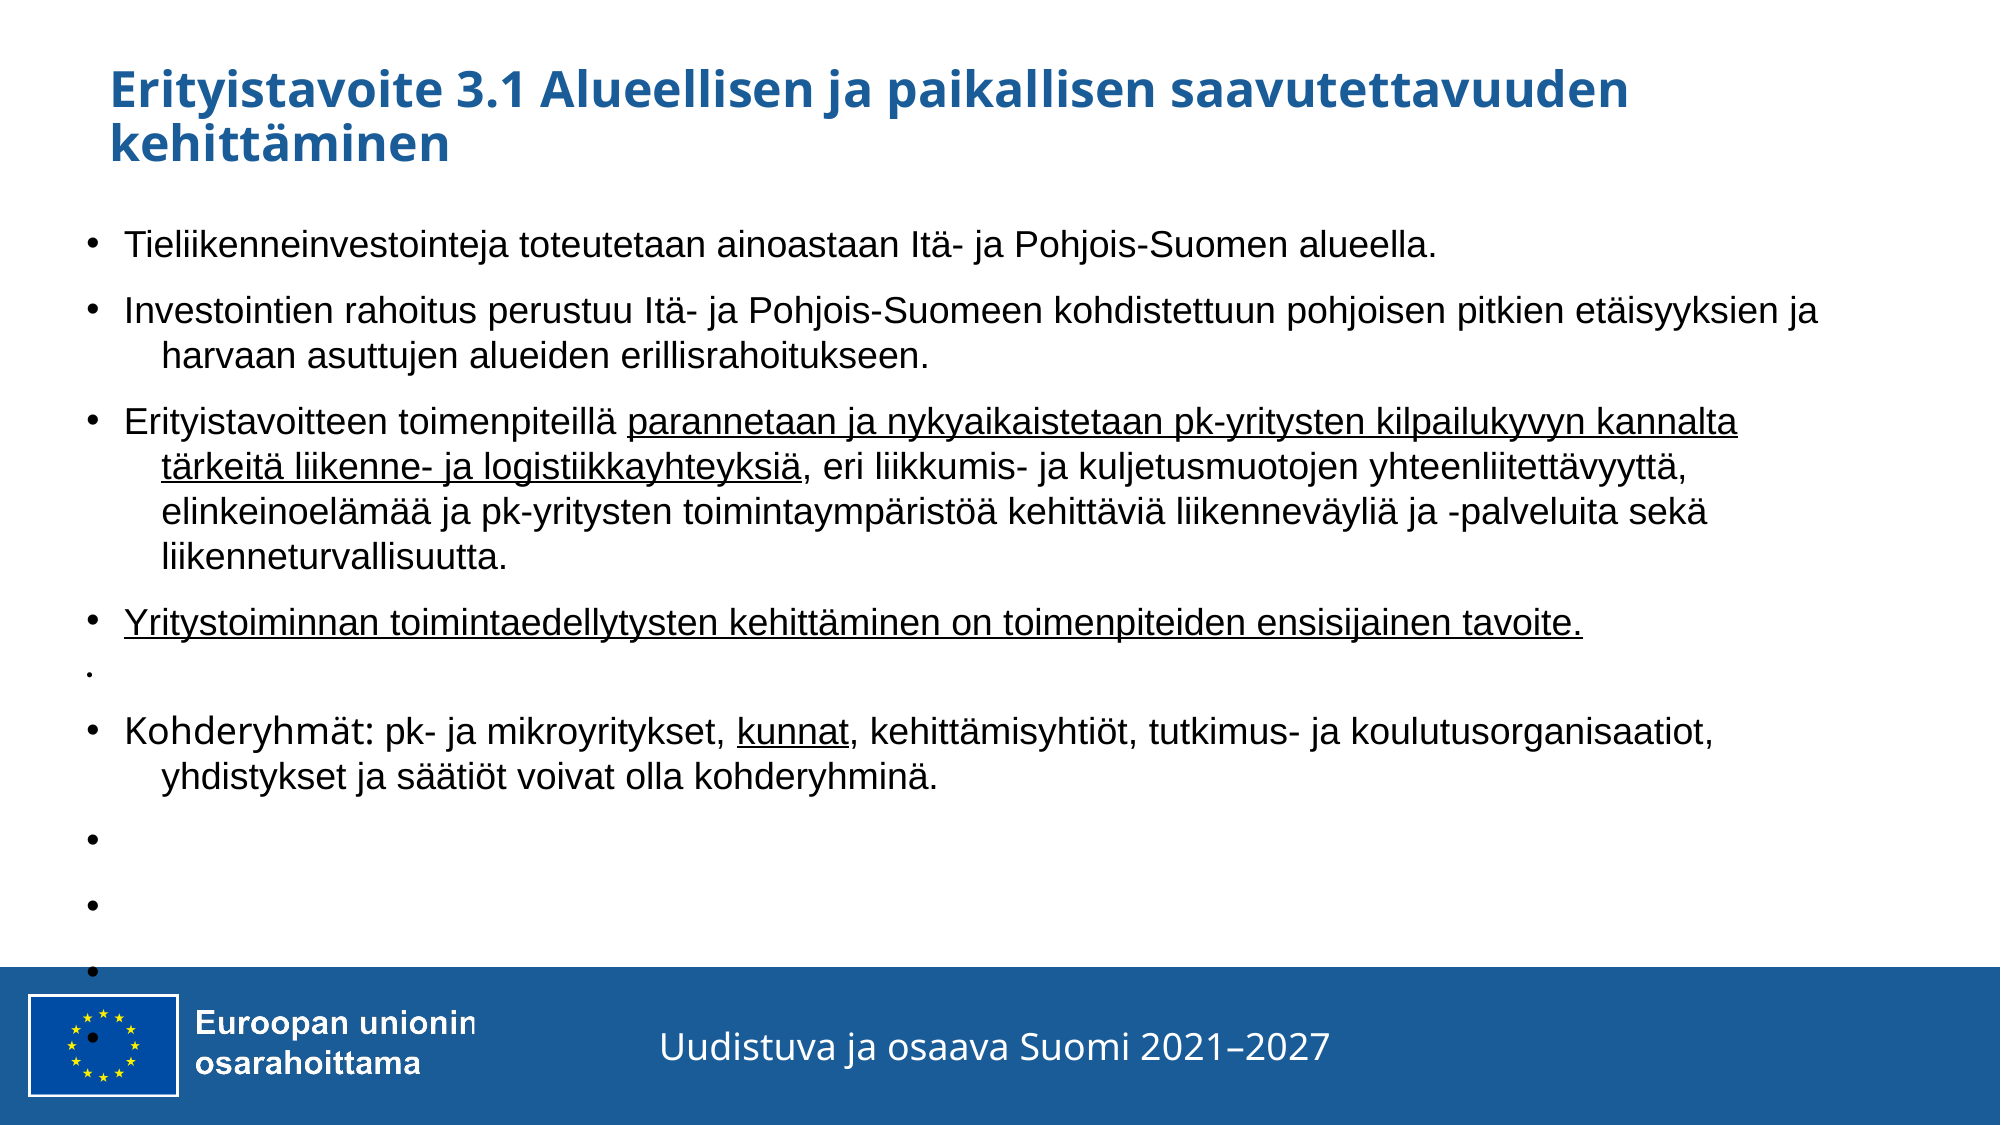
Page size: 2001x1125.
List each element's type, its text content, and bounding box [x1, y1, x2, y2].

list Tieliikenneinvestointeja toteutetaan ainoastaan Itä- ja Pohjois-Suomen alueella. Investointien rahoitus perustuu Itä- ja Pohjois-Suomeen kohdistettuun pohjoisen pitkien etäisyyksien ja harvaan asuttujen alueiden erillisrahoitukseen. Erityistavoitteen toimenpiteillä parannetaan ja nykyaikaistetaan pk-yritysten kilpailukyvyn kannalta tärkeitä liikenne- ja logistiikkayhteyksiä, eri liikkumis- ja kuljetusmuotojen yhteenliitettävyyttä, elinkeinoelämää ja pk-yritysten toimintaympäristöä kehittäviä liikenneväyliä ja -palveluita sekä liikenneturvallisuutta. Yritystoiminnan toimintaedellytysten kehittäminen on toimenpiteiden ensisijainen tavoite. Kohderyhmät: pk- ja mikroyritykset, kunnat, kehittämisyhtiöt, tutkimus- ja koulutusorganisaatiot, yhdistykset ja säätiöt voivat olla kohderyhminä. [86, 219, 1855, 882]
title Erityistavoite 3.1 Alueellisen ja paikallisen saavutettavuuden kehittäminen [109, 54, 1874, 173]
